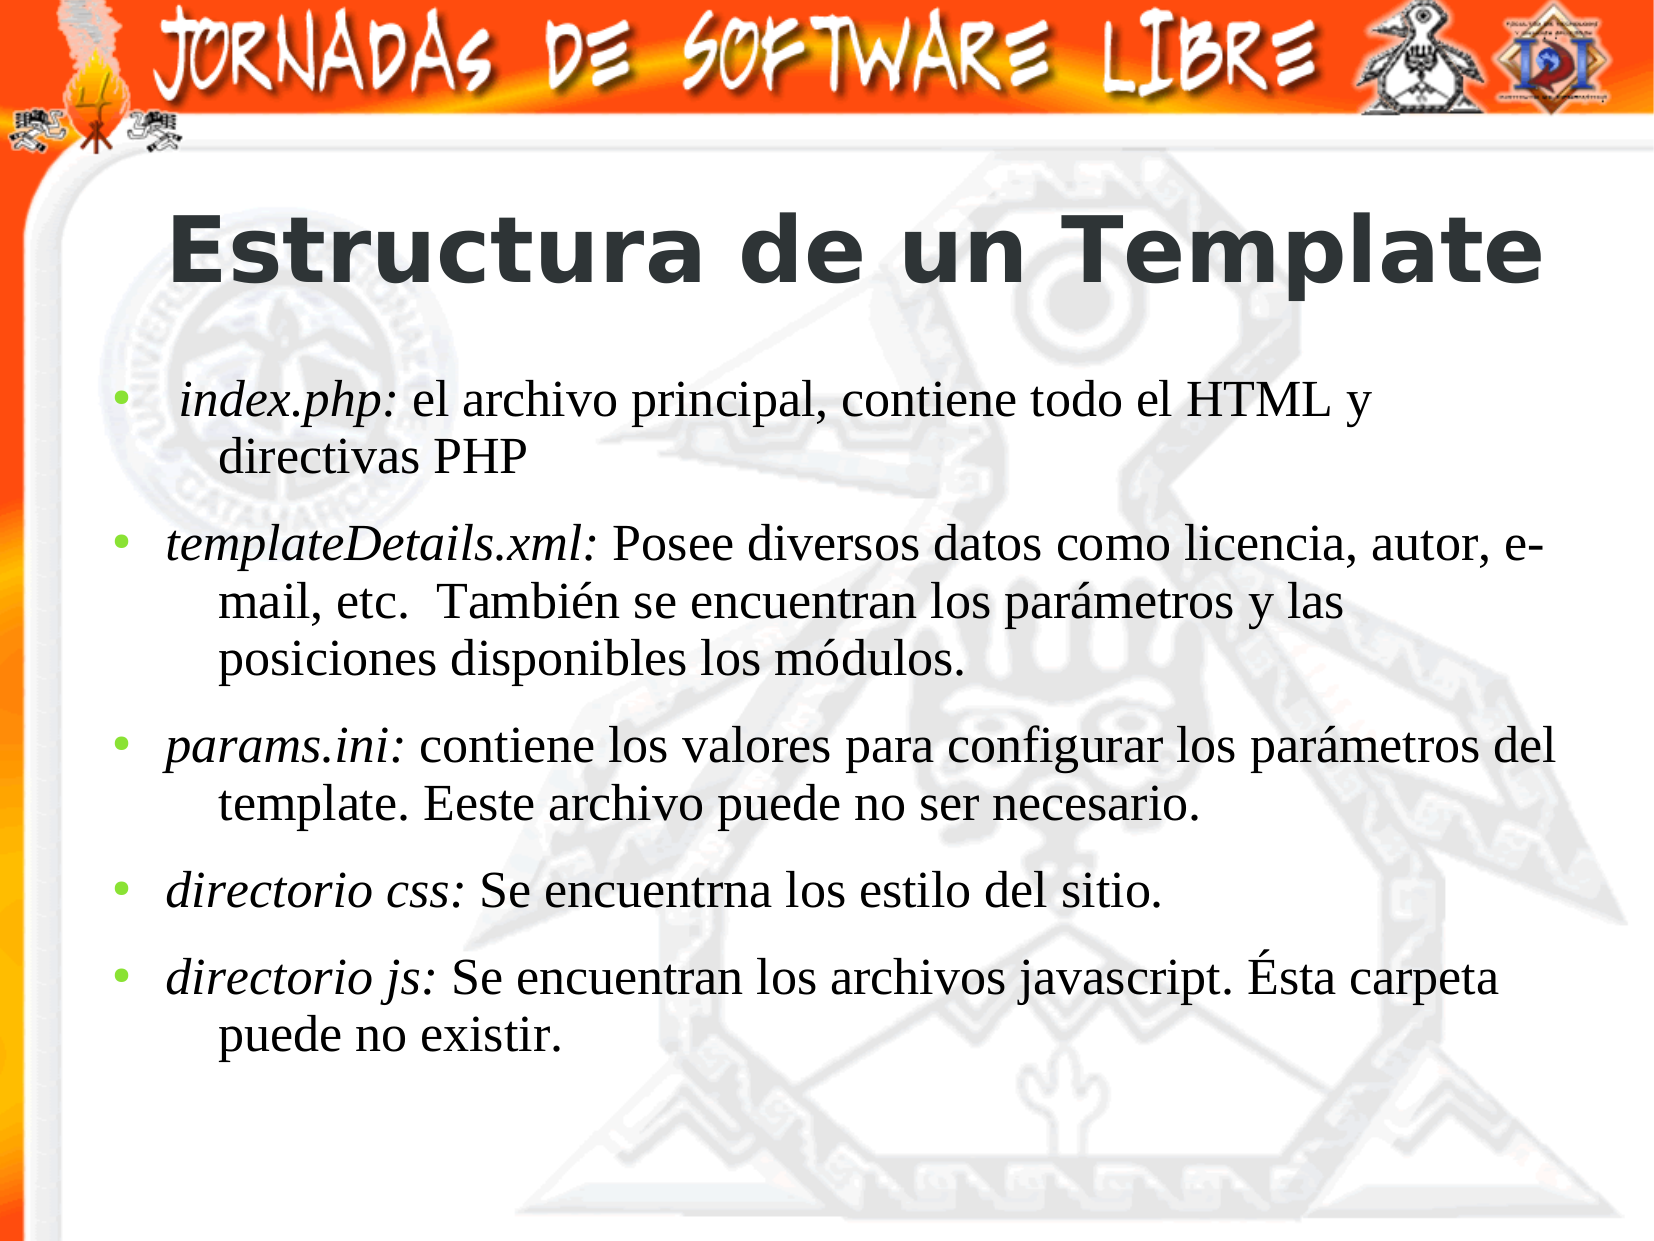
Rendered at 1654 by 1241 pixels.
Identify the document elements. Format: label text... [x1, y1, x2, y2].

list index.php: el archivo principal, contiene todo el HTML y directivas PHP templateDetails.xml: Posee diversos datos como licencia, autor, e-mail, etc. También se encuentran los parámetros y las posiciones disponibles los módulos. params.ini: contiene los valores para configurar los parámetros del template. Eeste archivo puede no ser necesario. directorio css: Se encuentrna los estilo del sitio. directorio js: Se encuentran los archivos javascript. Ésta carpeta puede no existir. [76, 369, 1565, 1211]
title Estructura de un Template [165, 147, 1654, 355]
picture [0, 0, 1654, 1241]
